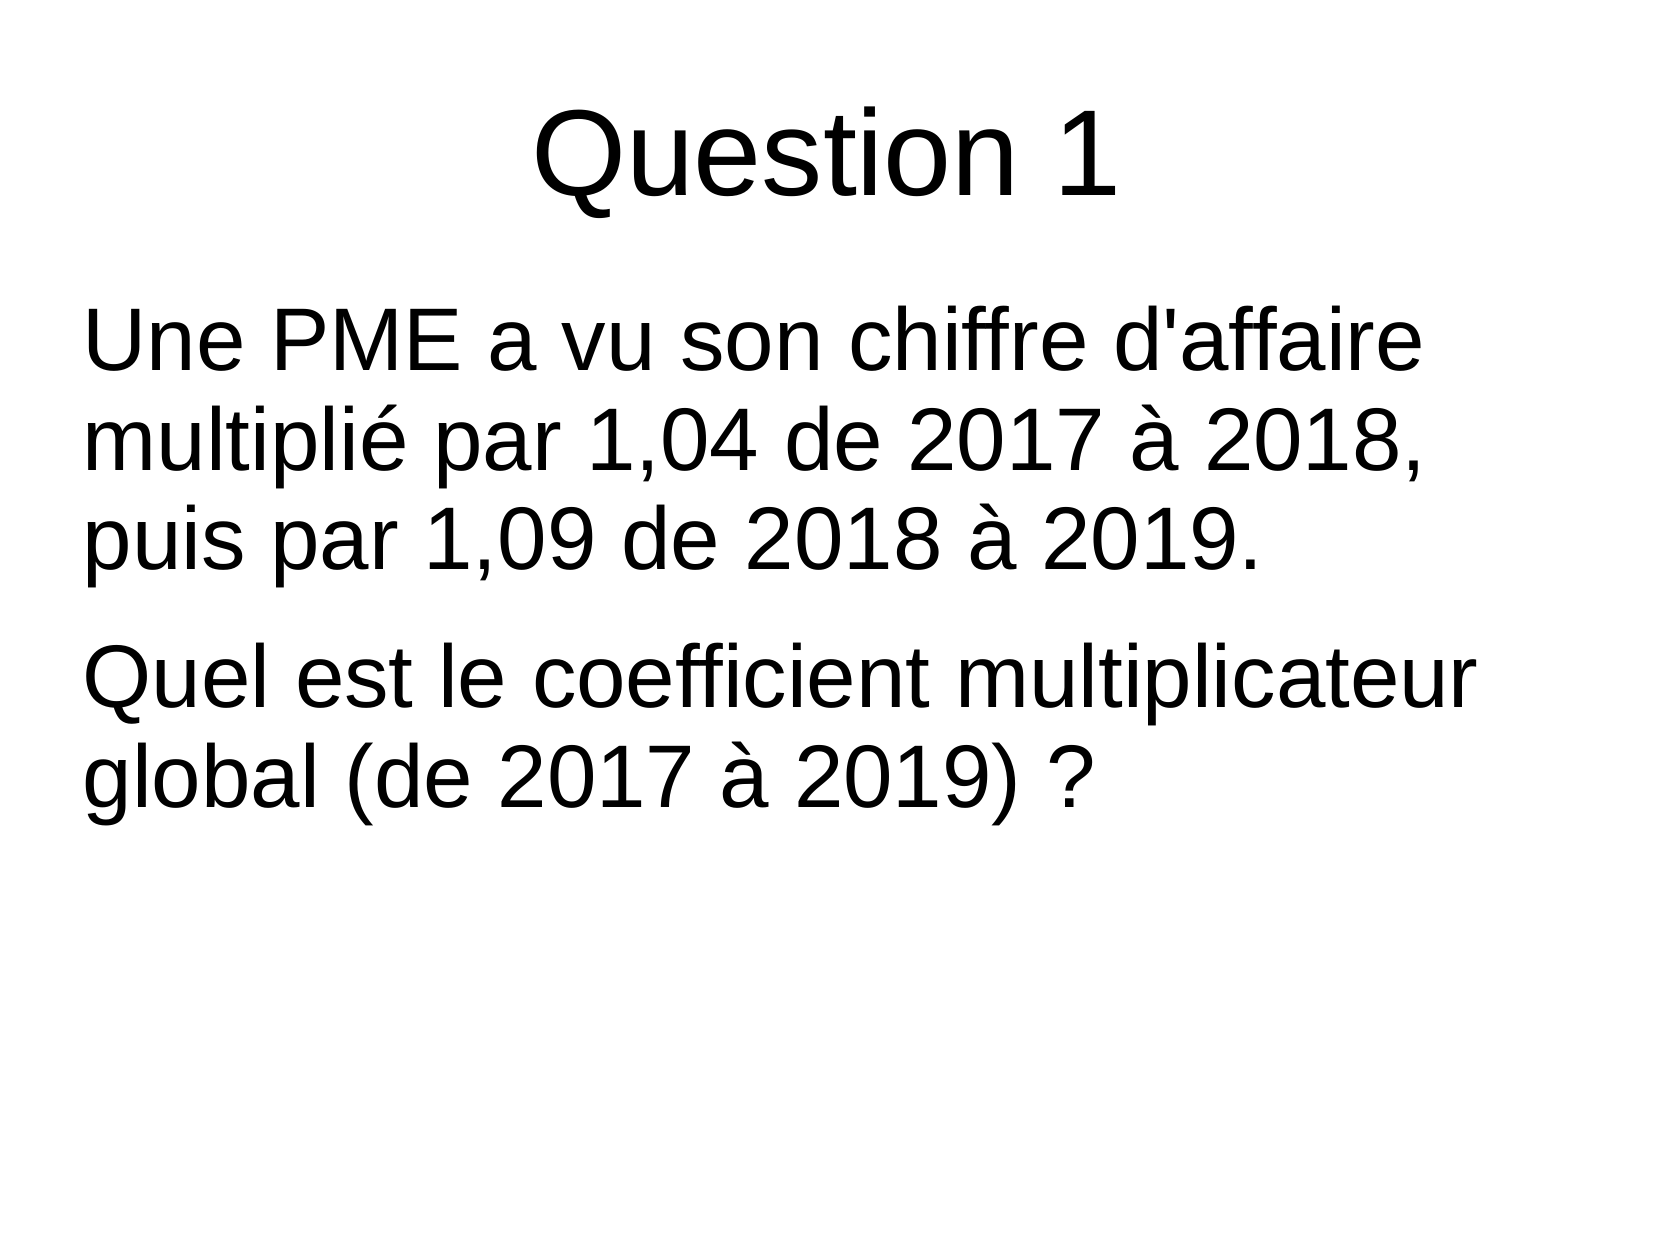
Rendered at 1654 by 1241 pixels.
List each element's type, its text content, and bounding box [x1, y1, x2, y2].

list Une PME a vu son chiffre d'affaire multiplié par 1,04 de 2017 à 2018, puis par 1,09 de 2018 à 2019. Quel est le coefficient multiplicateur global (de 2017 à 2019) ? [82, 290, 1571, 1010]
title Question 1 [82, 49, 1571, 257]
